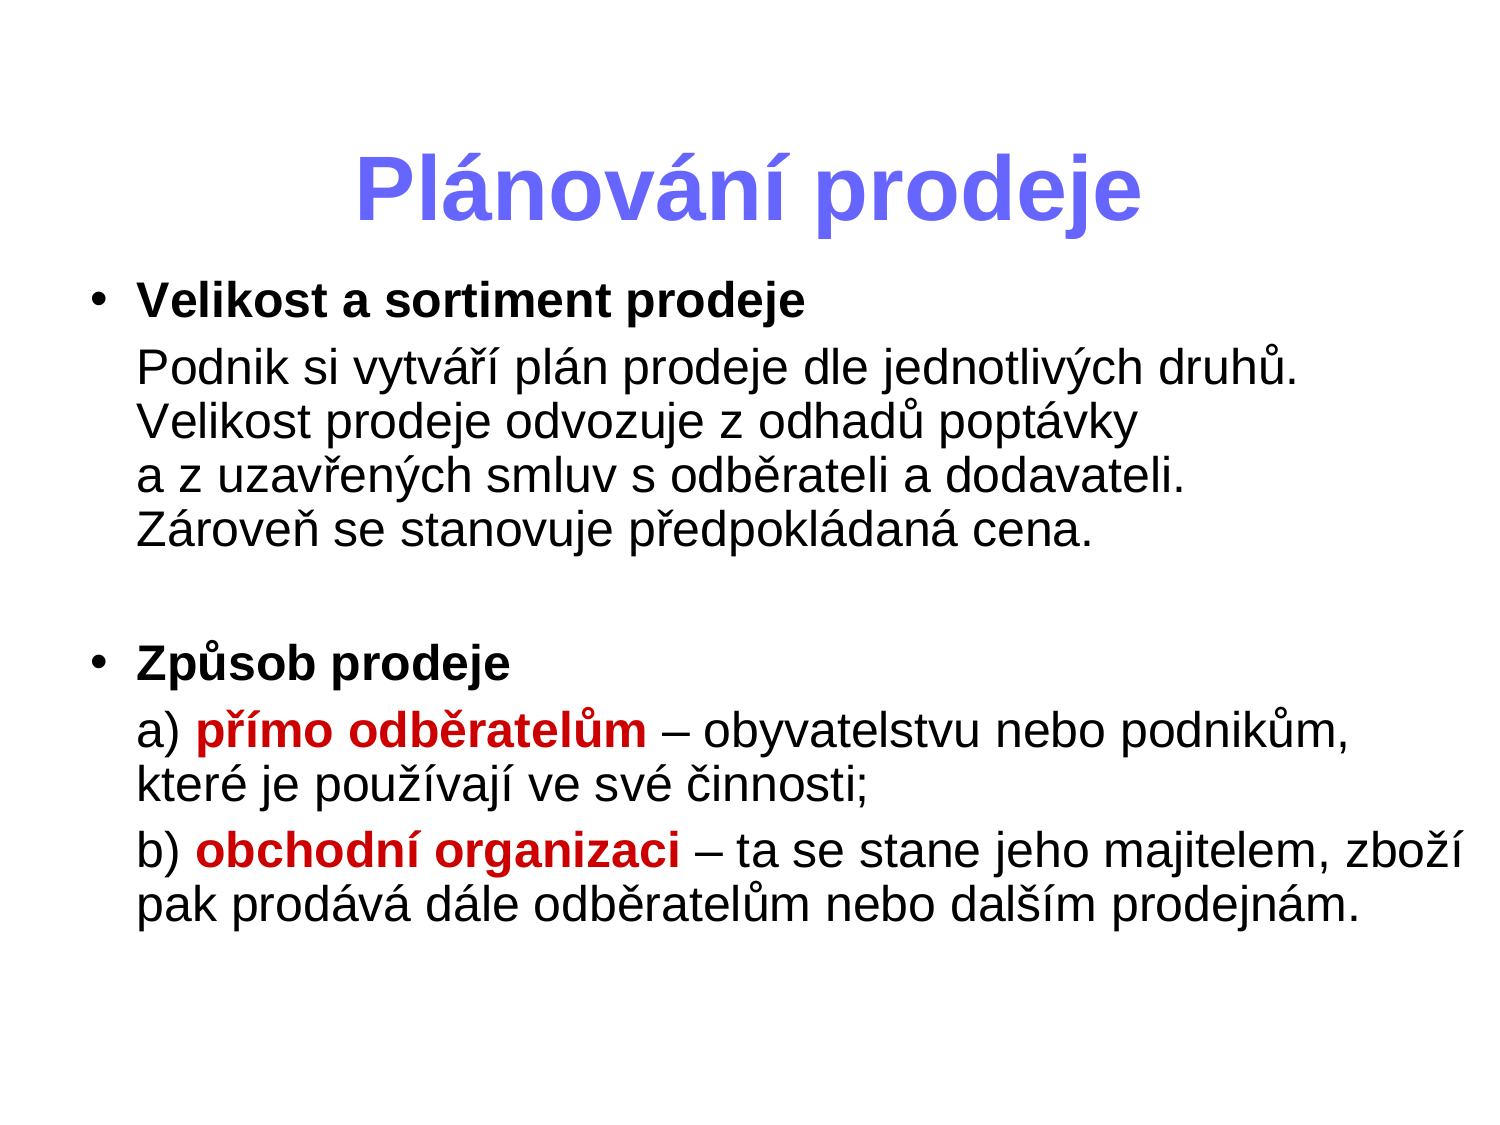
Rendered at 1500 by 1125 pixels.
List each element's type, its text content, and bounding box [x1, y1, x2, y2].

list Velikost a sortiment prodeje Podnik si vytváří plán prodeje dle jednotlivých druhů. Velikost prodeje odvozuje z odhadů poptávky a z uzavřených smluv s odběrateli a dodavateli. Zároveň se stanovuje předpokládaná cena. Způsob prodeje a) přímo odběratelům – obyvatelstvu nebo podnikům, které je používají ve své činnosti; b) obchodní organizaci – ta se stane jeho majitelem, zboží pak prodává dále odběratelům nebo dalším prodejnám. [0, 267, 1483, 1000]
title Plánování prodeje [75, 90, 1426, 267]
